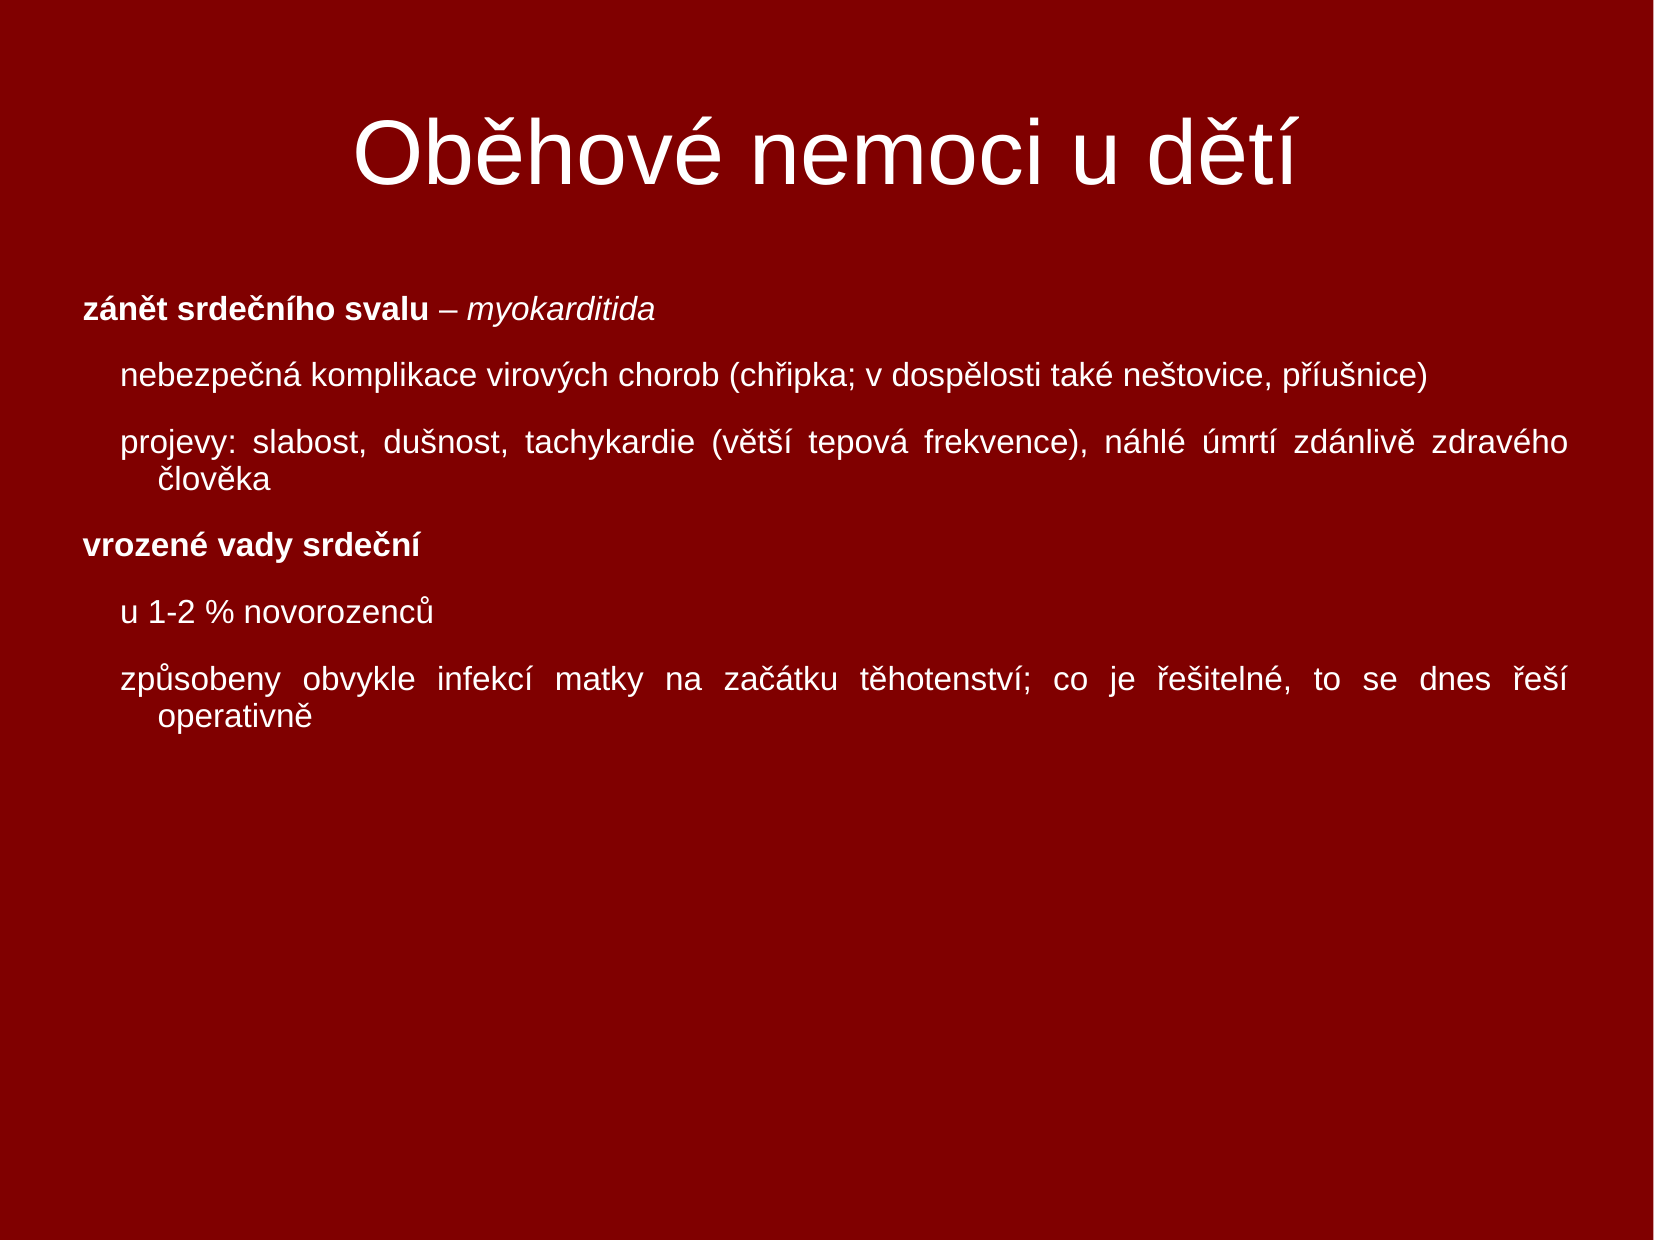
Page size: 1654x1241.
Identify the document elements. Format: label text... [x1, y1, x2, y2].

list zánět srdečního svalu – myokarditida nebezpečná komplikace virových chorob (chřipka; v dospělosti také neštovice, příušnice) projevy: slabost, dušnost, tachykardie (větší tepová frekvence), náhlé úmrtí zdánlivě zdravého člověka vrozené vady srdeční u 1-2 % novorozenců způsobeny obvykle infekcí matky na začátku těhotenství; co je řešitelné, to se dnes řeší operativně [82, 290, 1571, 1094]
title Oběhové nemoci u dětí [82, 56, 1571, 250]
